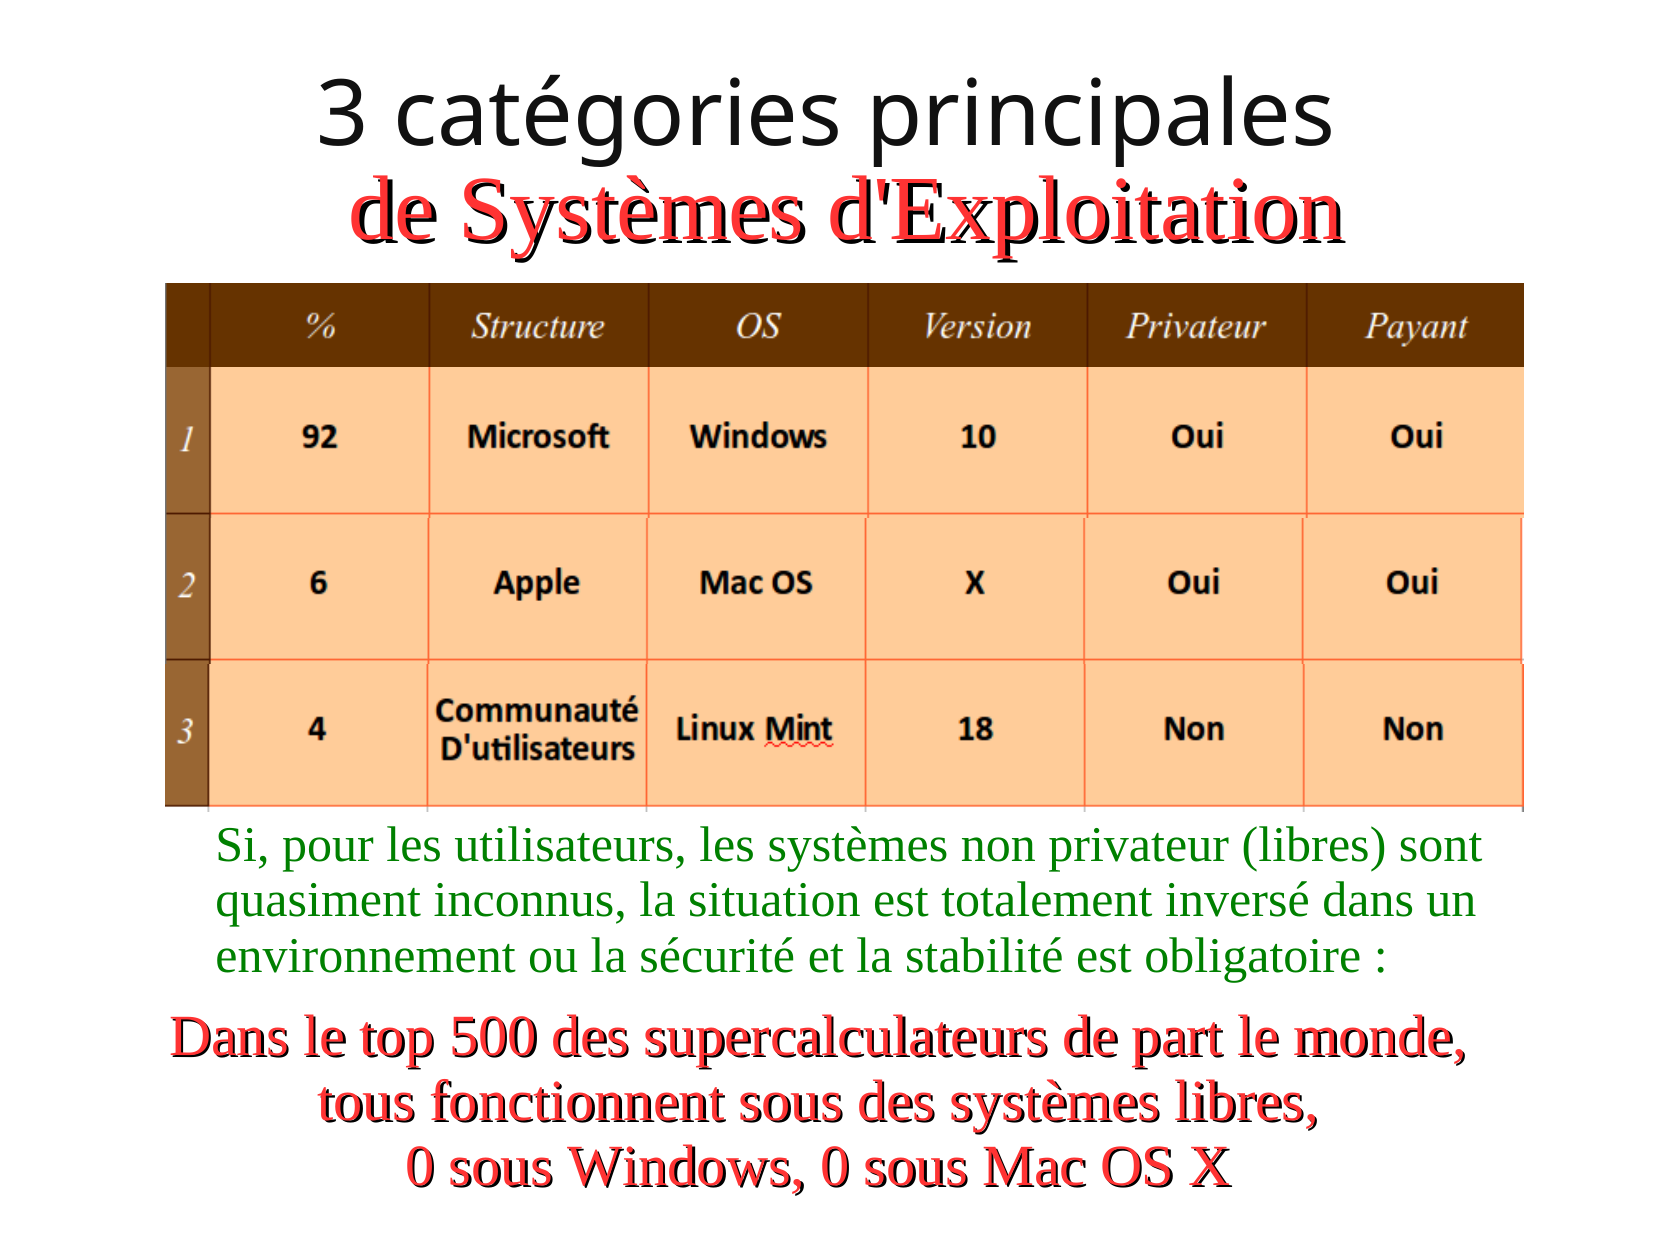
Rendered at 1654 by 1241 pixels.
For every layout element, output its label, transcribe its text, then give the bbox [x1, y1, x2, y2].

picture [165, 283, 1524, 812]
text_box Dans le top 500 des supercalculateurs de part le monde, tous fonctionnent sous des systèmes libres, 0 sous Windows, 0 sous Mac OS X [112, 997, 1524, 1204]
title de Systèmes d'Exploitation [141, 221, 1553, 313]
text_box Si, pour les utilisateurs, les systèmes non privateur (libres) sont quasiment inconnus, la situation est totalement inversé dans un environnement ou la sécurité et la stabilité est obligatoire : [200, 809, 1654, 1052]
text_box 3 catégories principales [23, 8, 1630, 221]
